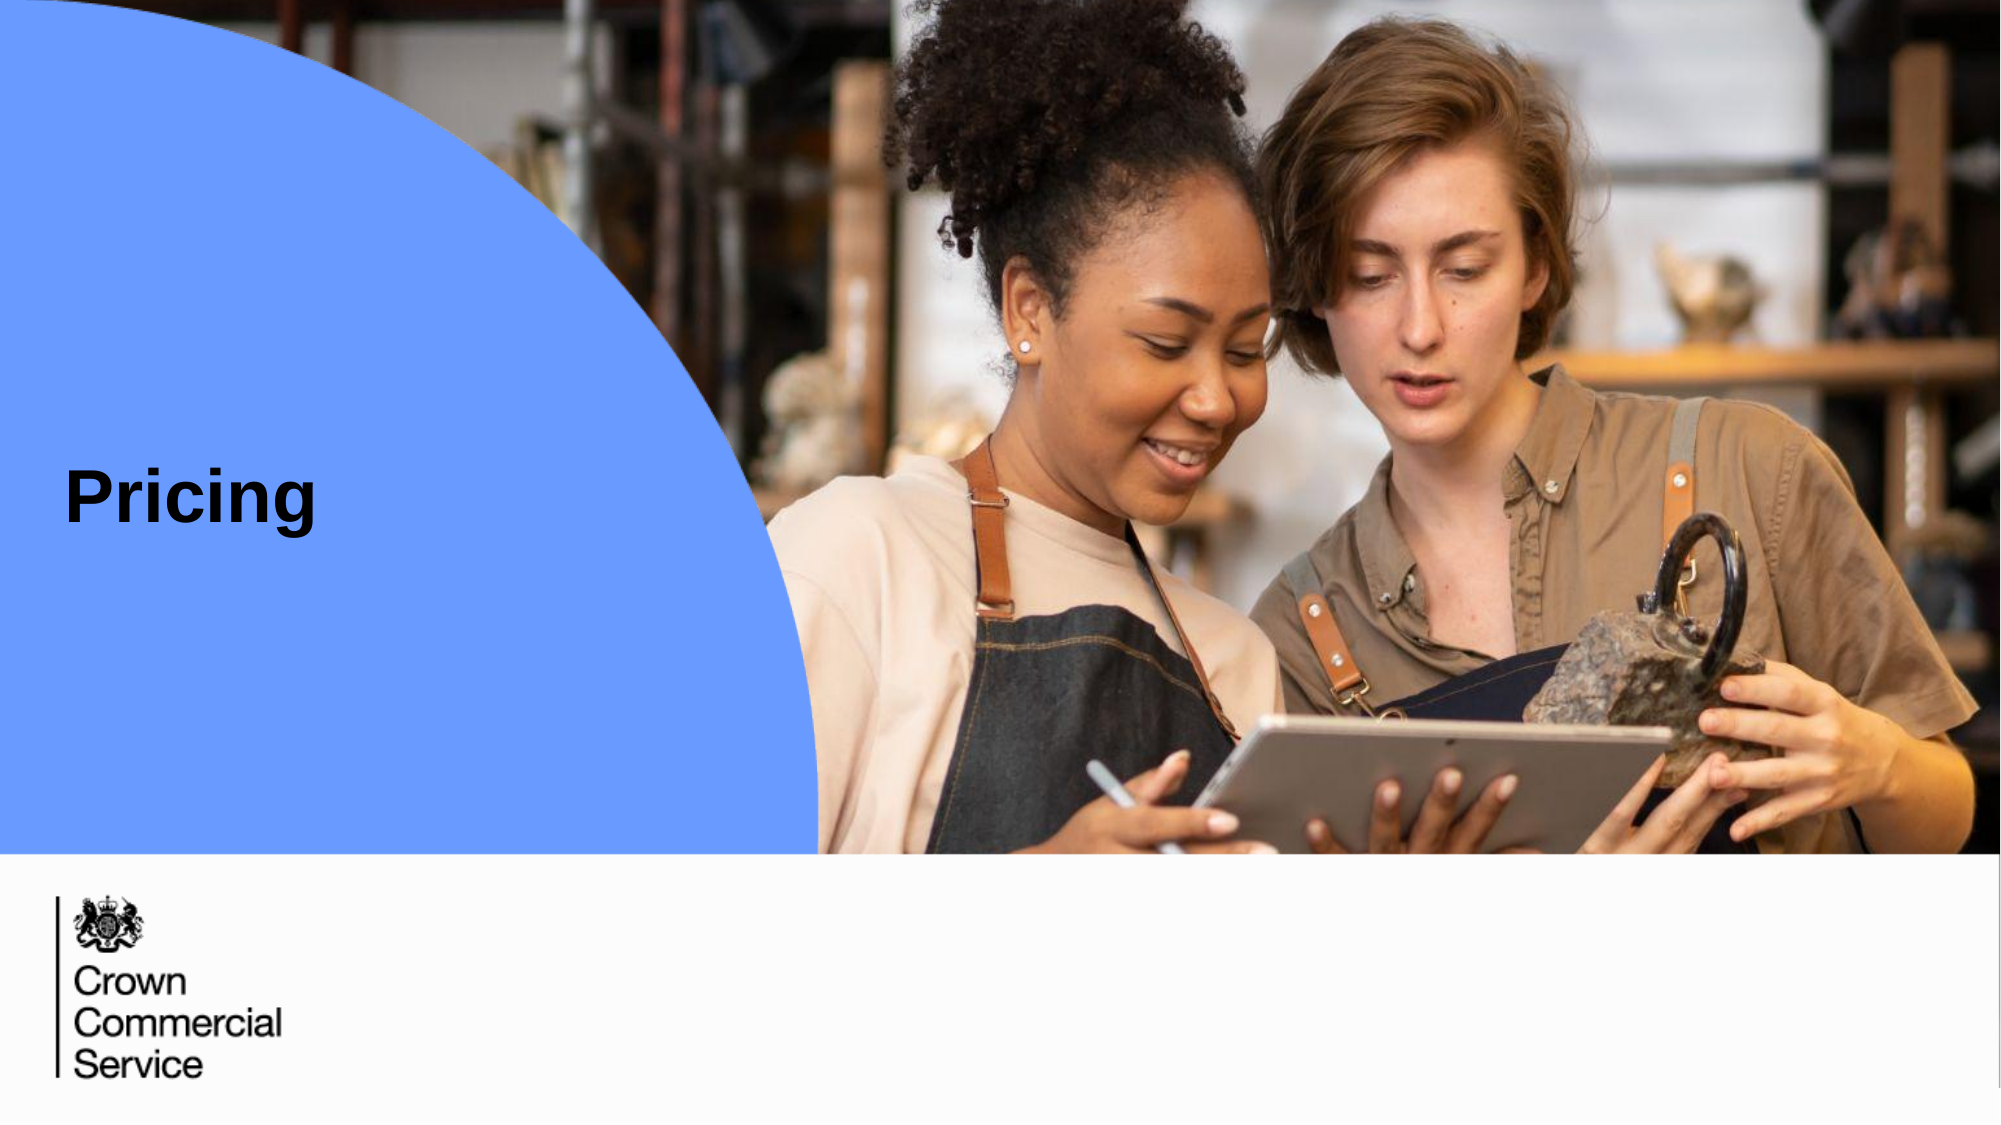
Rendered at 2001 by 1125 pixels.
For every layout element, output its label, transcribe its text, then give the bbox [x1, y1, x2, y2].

title Pricing [64, 447, 681, 760]
